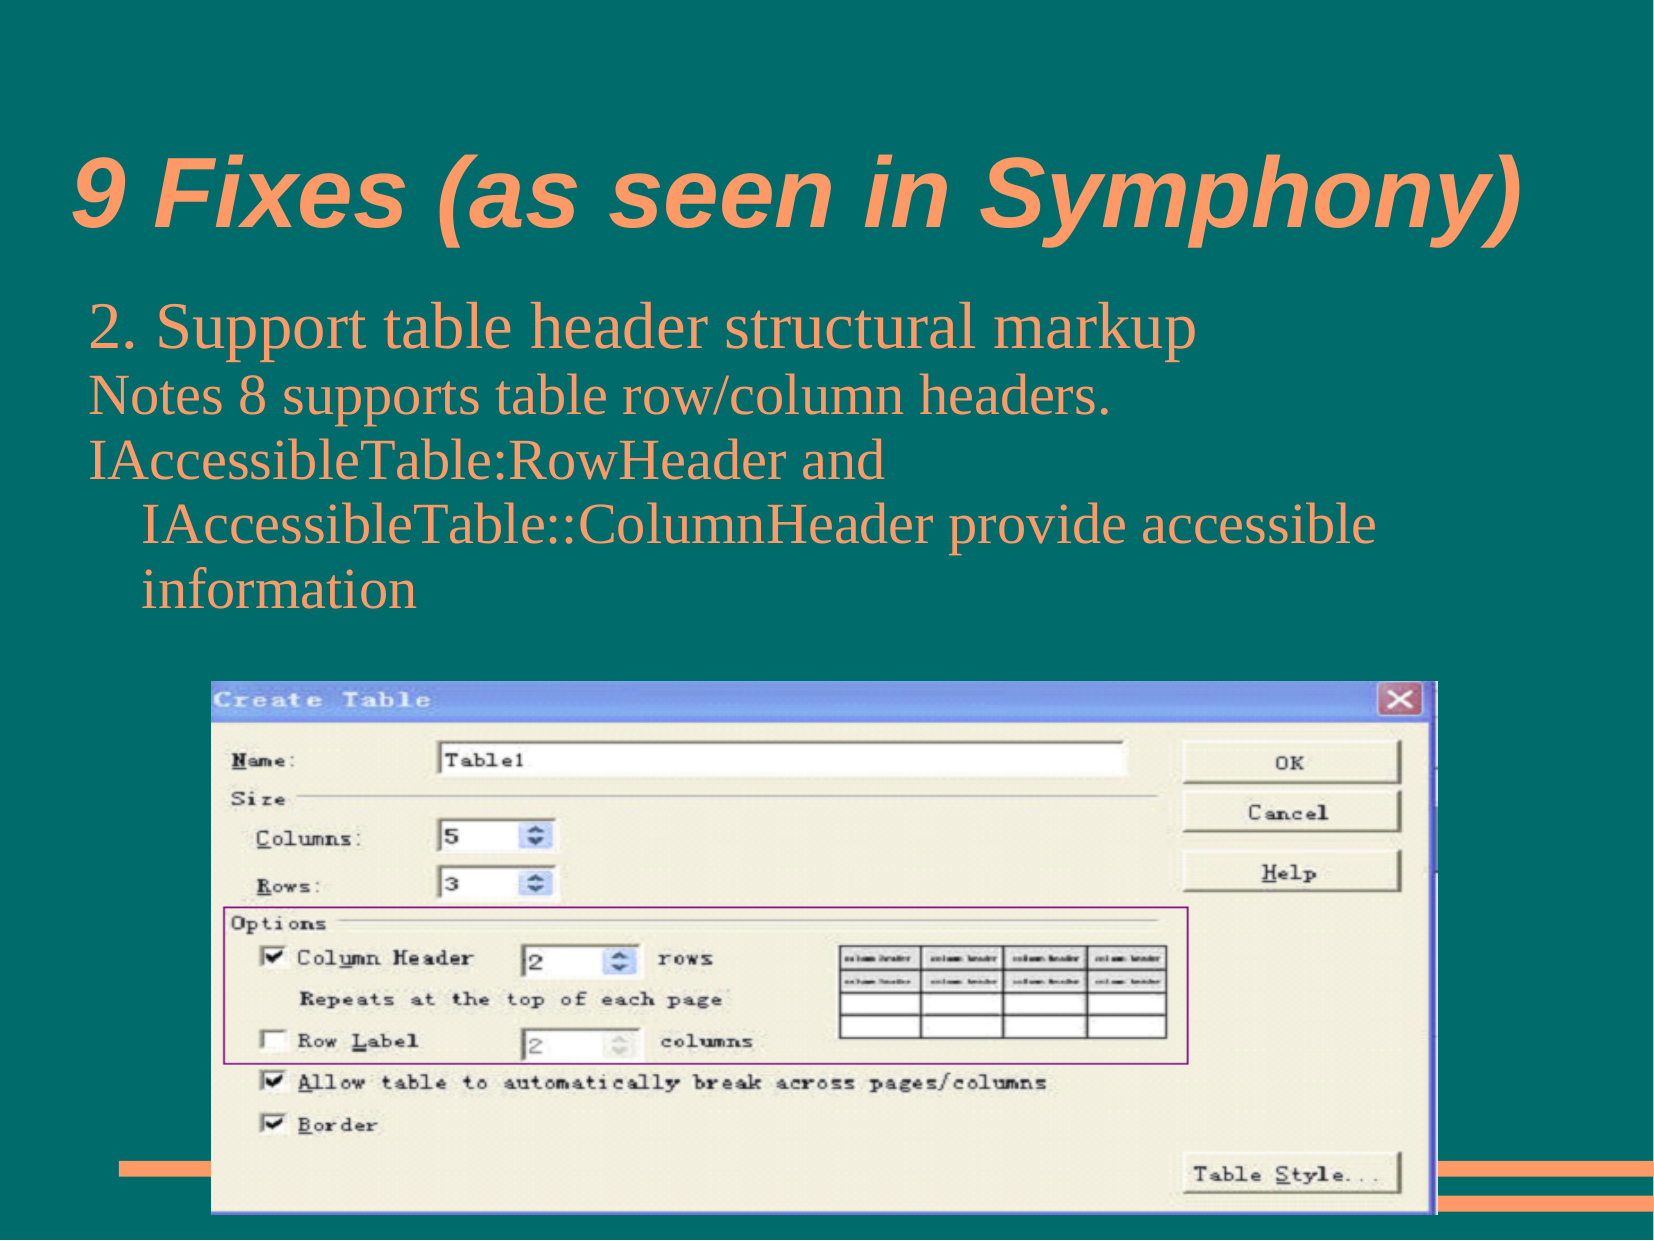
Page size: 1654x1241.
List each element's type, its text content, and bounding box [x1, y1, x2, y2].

title 9 Fixes (as seen in Symphony) [70, 134, 1628, 251]
list 2. Support table header structural markup Notes 8 supports table row/column headers. IAccessibleTable:RowHeader and IAccessibleTable::ColumnHeader provide accessible information [70, 288, 1545, 661]
chart [211, 681, 1438, 1215]
